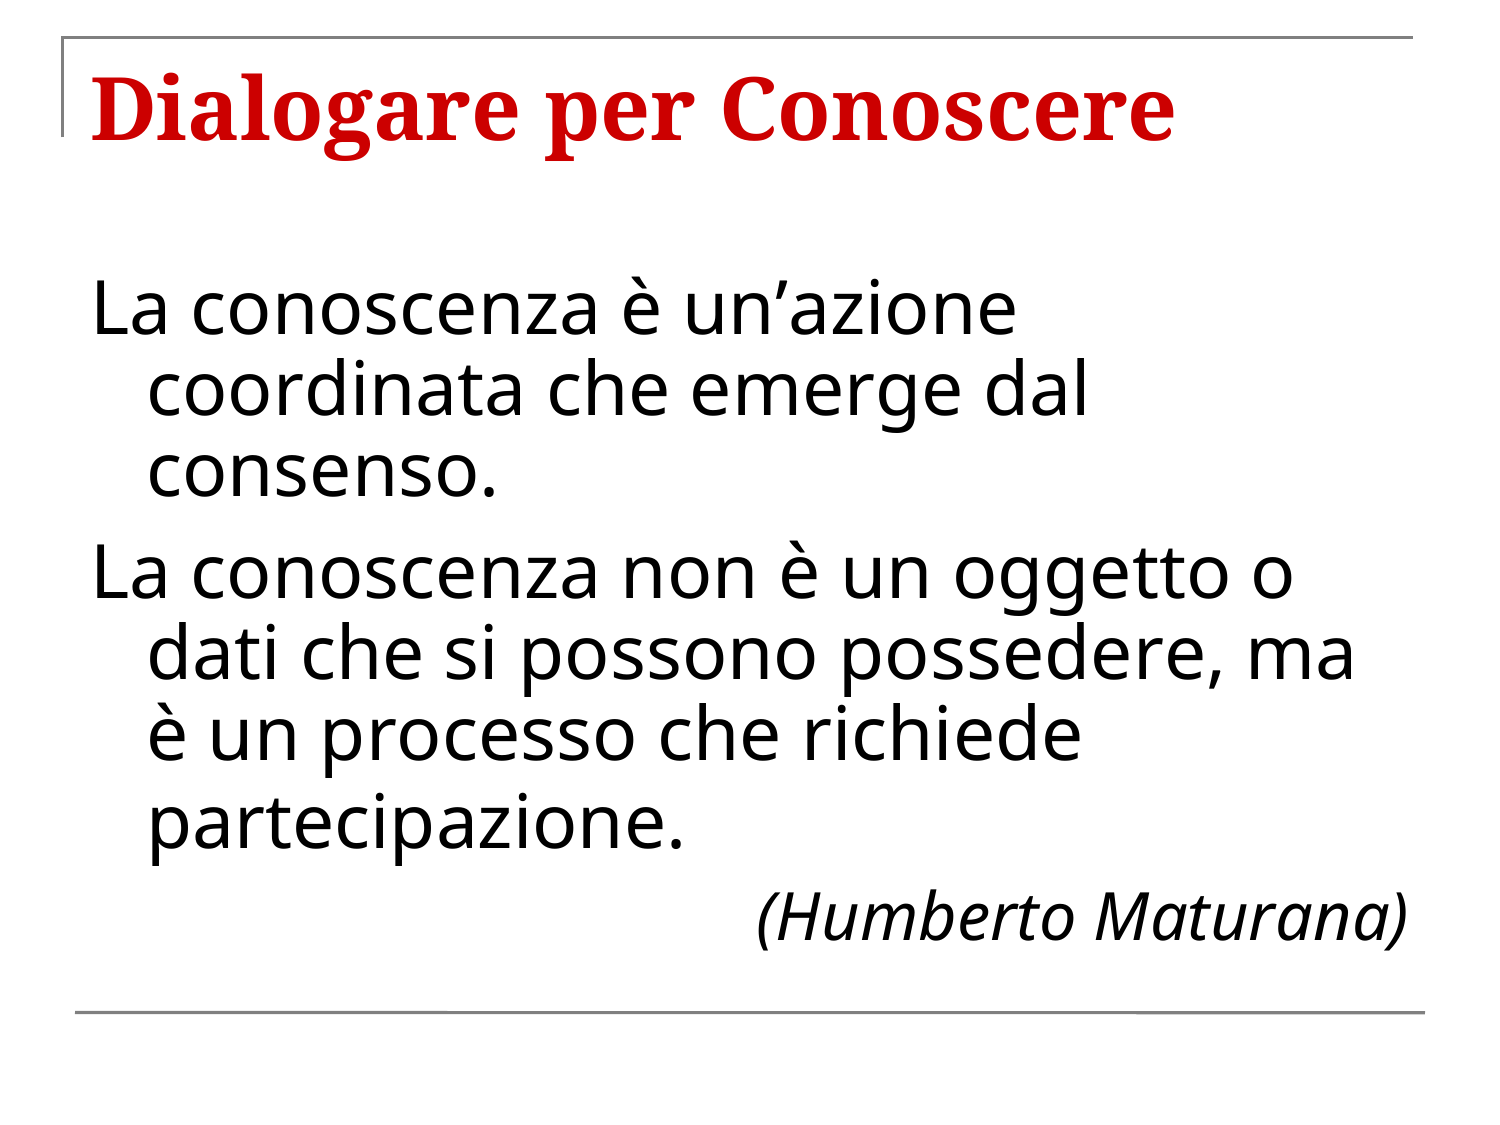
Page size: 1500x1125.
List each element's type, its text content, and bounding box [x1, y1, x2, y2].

text_box La conoscenza è un’azione coordinata che emerge dal consenso. La conoscenza non è un oggetto o dati che si possono possedere, ma è un processo che richiede partecipazione. (Humberto Maturana) [75, 262, 1426, 1052]
text_box Dialogare per Conoscere [75, 45, 1426, 233]
